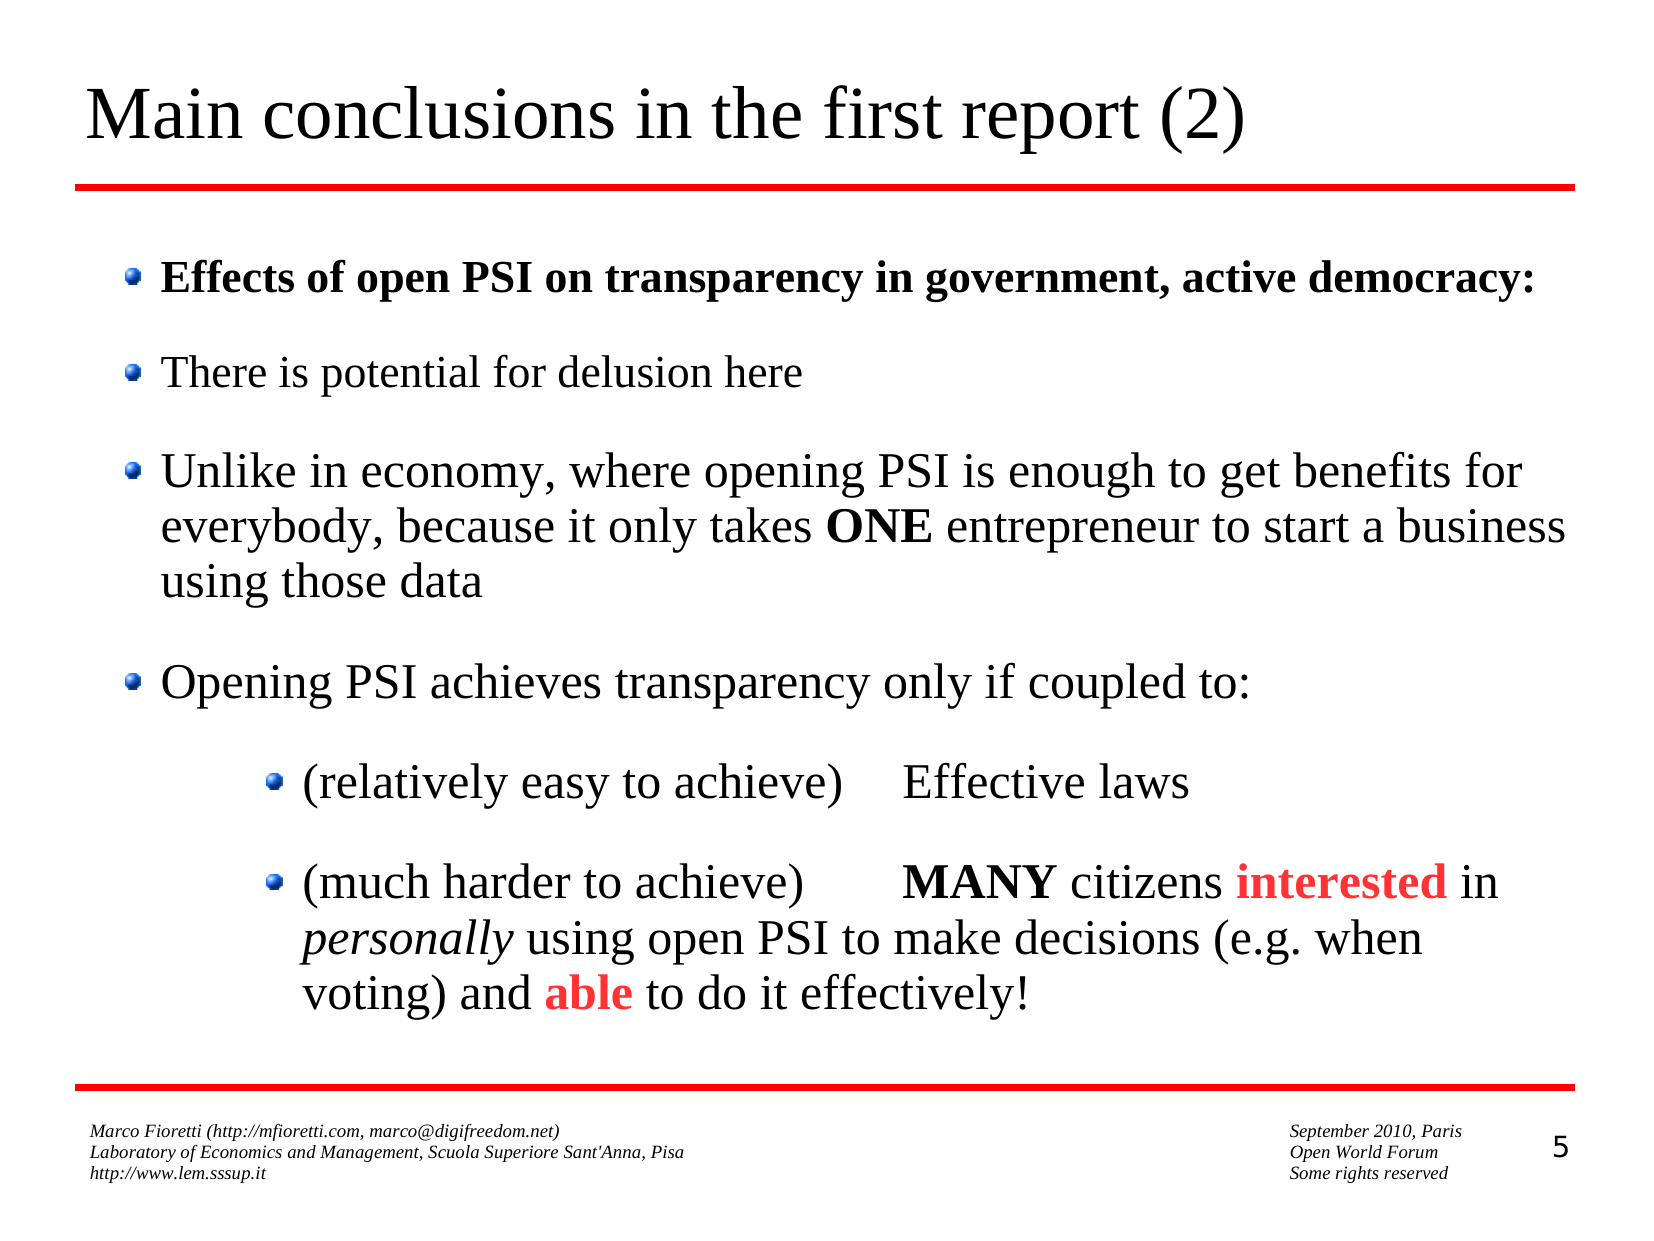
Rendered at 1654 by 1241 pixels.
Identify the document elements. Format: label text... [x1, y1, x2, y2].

text_box Marco Fioretti (http://mfioretti.com, marco@digifreedom.net) September 2010, Paris Laboratory of Economics and Management, Scuola Superiore Sant'Anna, Pisa Open World Forum http://www.lem.sssup.it Some rights reserved [75, 1113, 1527, 1201]
text_box Effects of open PSI on transparency in government, active democracy: There is potential for delusion here Unlike in economy, where opening PSI is enough to get benefits for everybody, because it only takes ONE entrepreneur to start a business using those data Opening PSI achieves transparency only if coupled to: (relatively easy to achieve) Effective laws (much harder to achieve) MANY citizens interested in personally using open PSI to make decisions (e.g. when voting) and able to do it effectively! [75, 244, 1591, 1055]
text_box Main conclusions in the first report (2) [70, 64, 1551, 162]
title [82, 49, 1571, 257]
